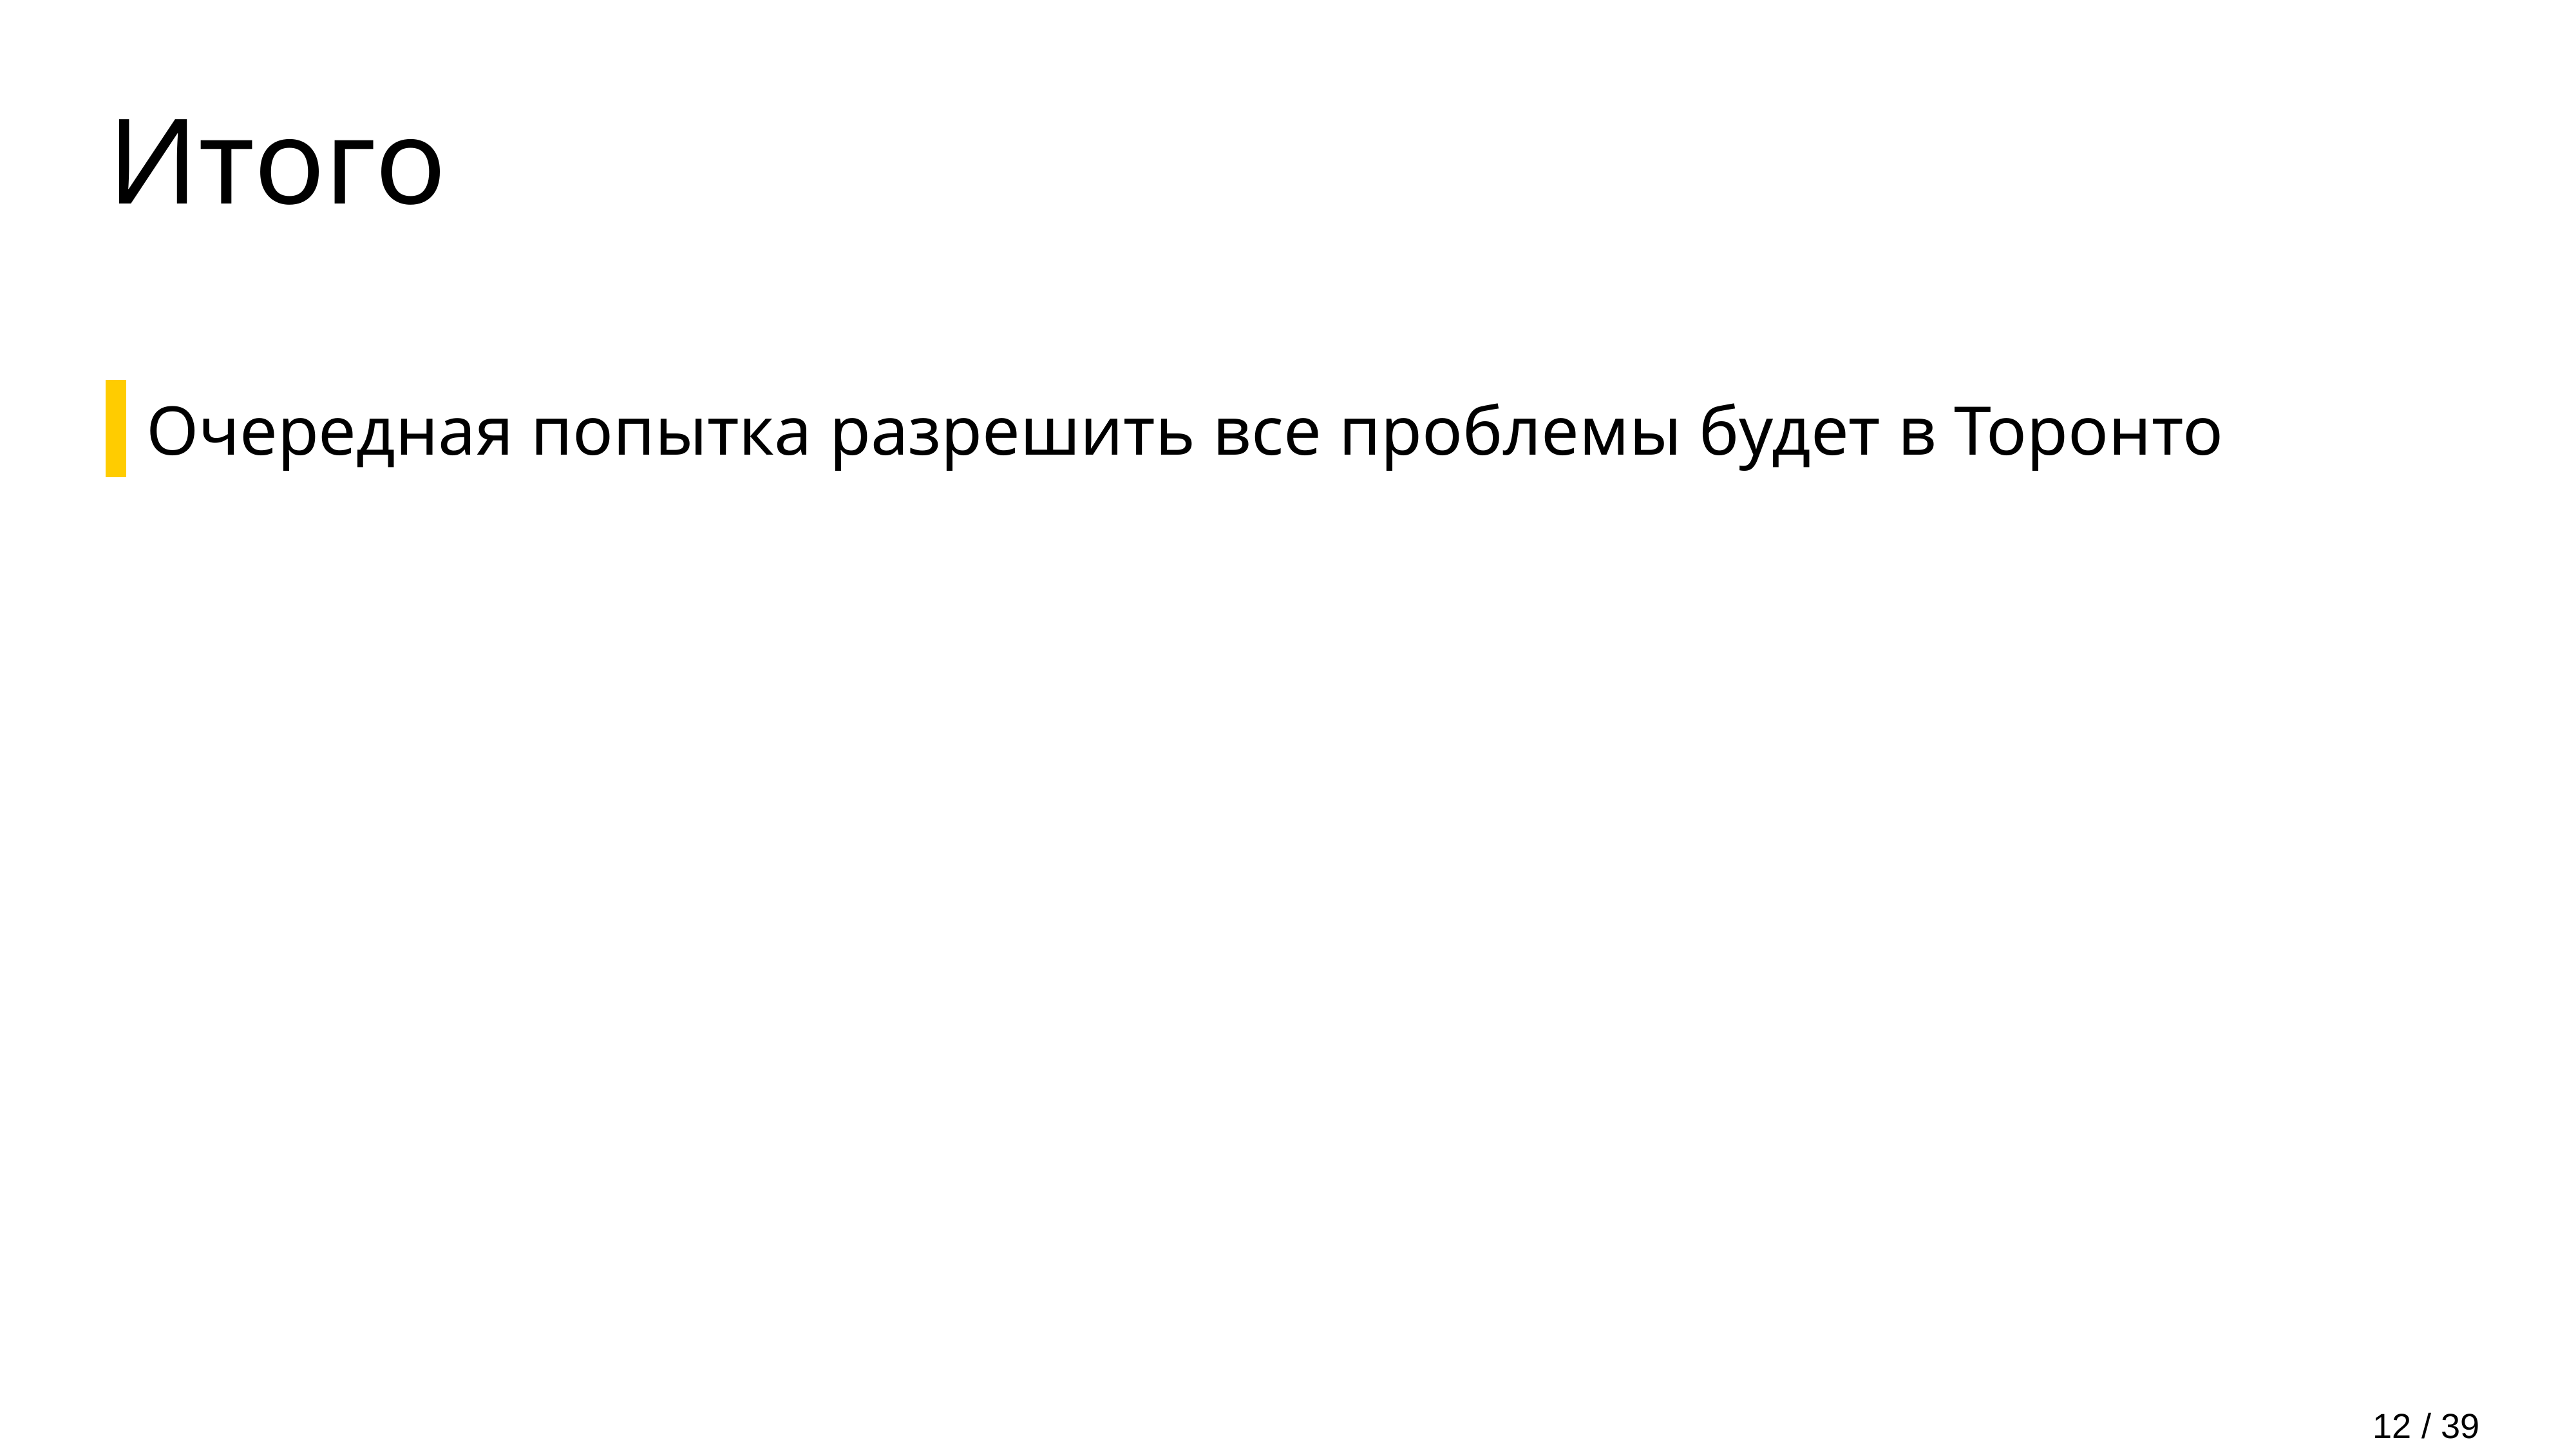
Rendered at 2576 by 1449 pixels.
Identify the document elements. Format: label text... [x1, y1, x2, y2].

text_box <number> / 39 [2363, 1402, 2576, 1449]
text_box Очередная попытка разрешить все проблемы будет в Торонто [96, 364, 2512, 1419]
title Итого [108, 80, 2468, 242]
